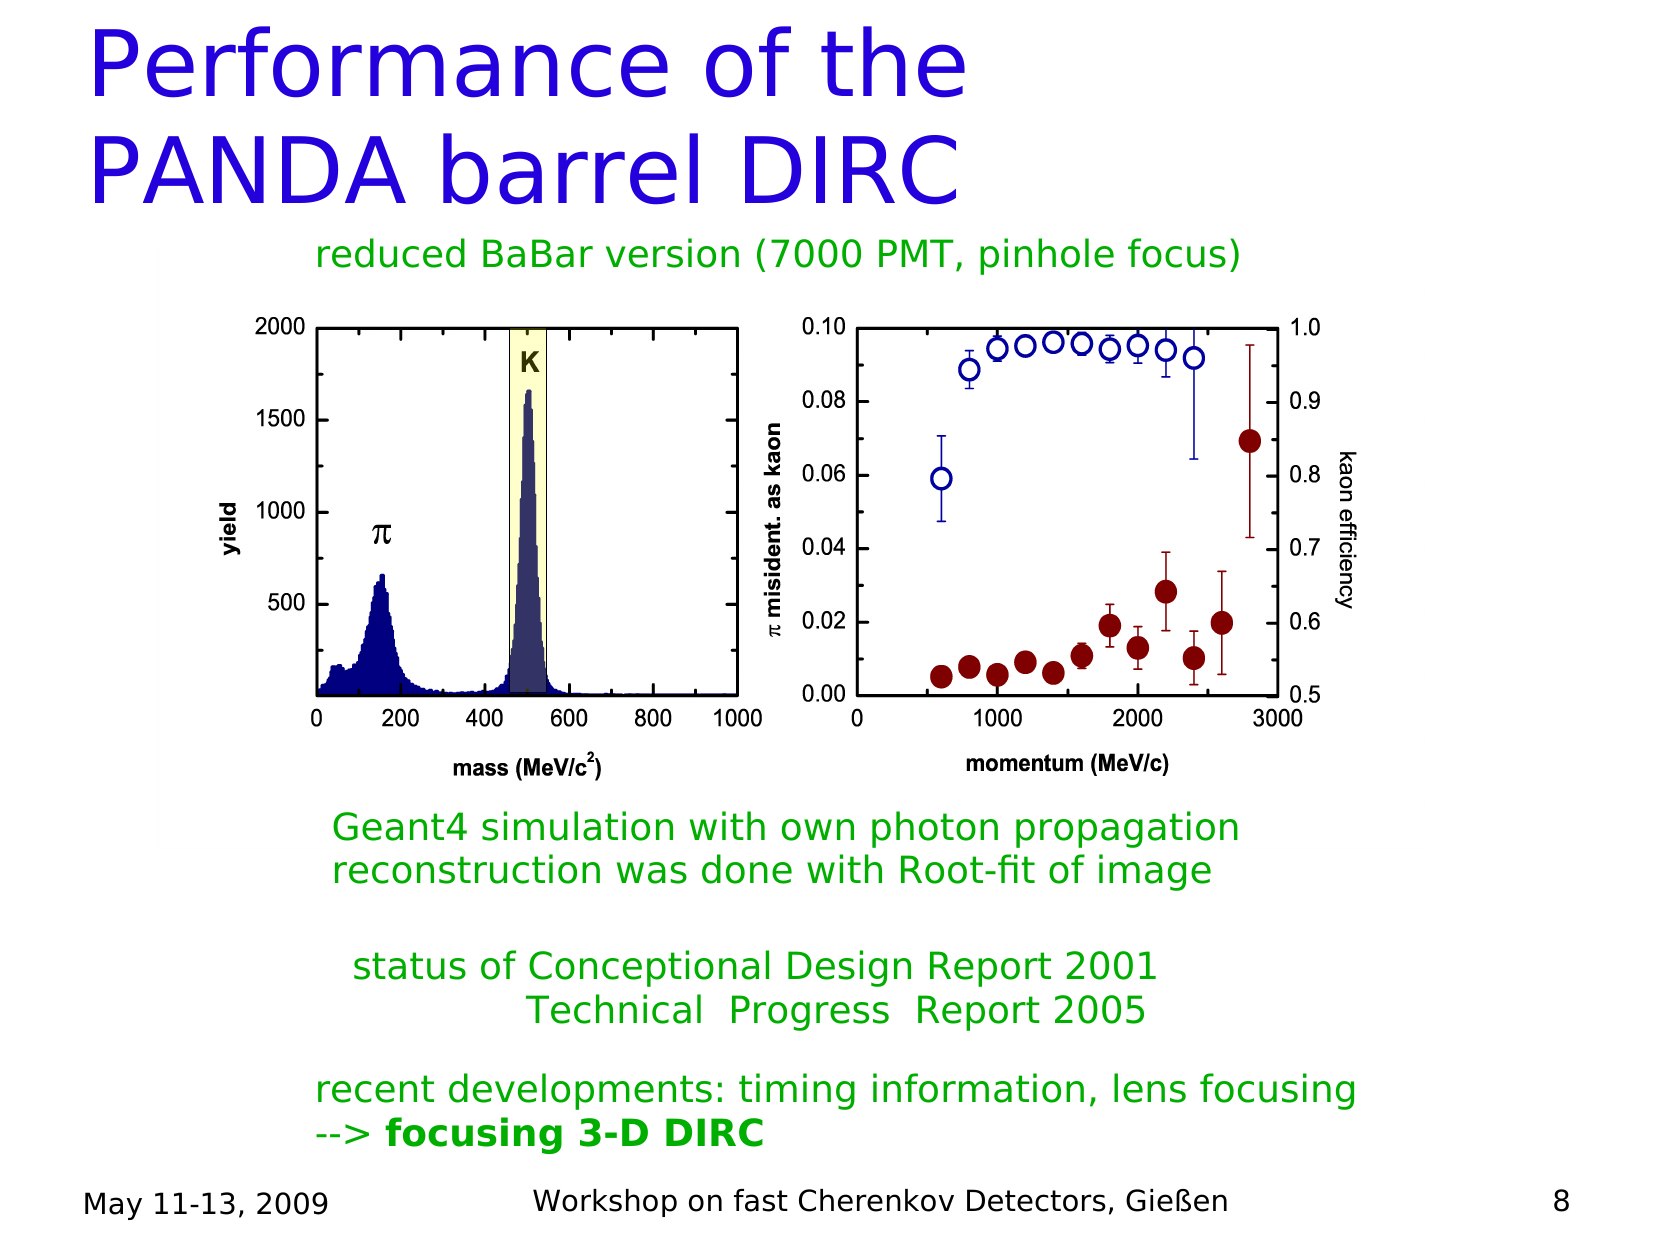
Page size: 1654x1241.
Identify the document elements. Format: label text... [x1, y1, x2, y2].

text_box Geant4 simulation with own photon propagation reconstruction was done with Root-fit of image [316, 798, 1257, 901]
text_box reduced BaBar version (7000 PMT, pinhole focus) [300, 226, 1258, 284]
picture [154, 246, 1426, 850]
text_box recent developments: timing information, lens focusing --> focusing 3-D DIRC [300, 1060, 1374, 1163]
title Performance of the PANDA barrel DIRC [86, 10, 1576, 226]
text_box status of Conceptional Design Report 2001 Technical Progress Report 2005 [337, 937, 1175, 1040]
text_box [509, 327, 547, 693]
